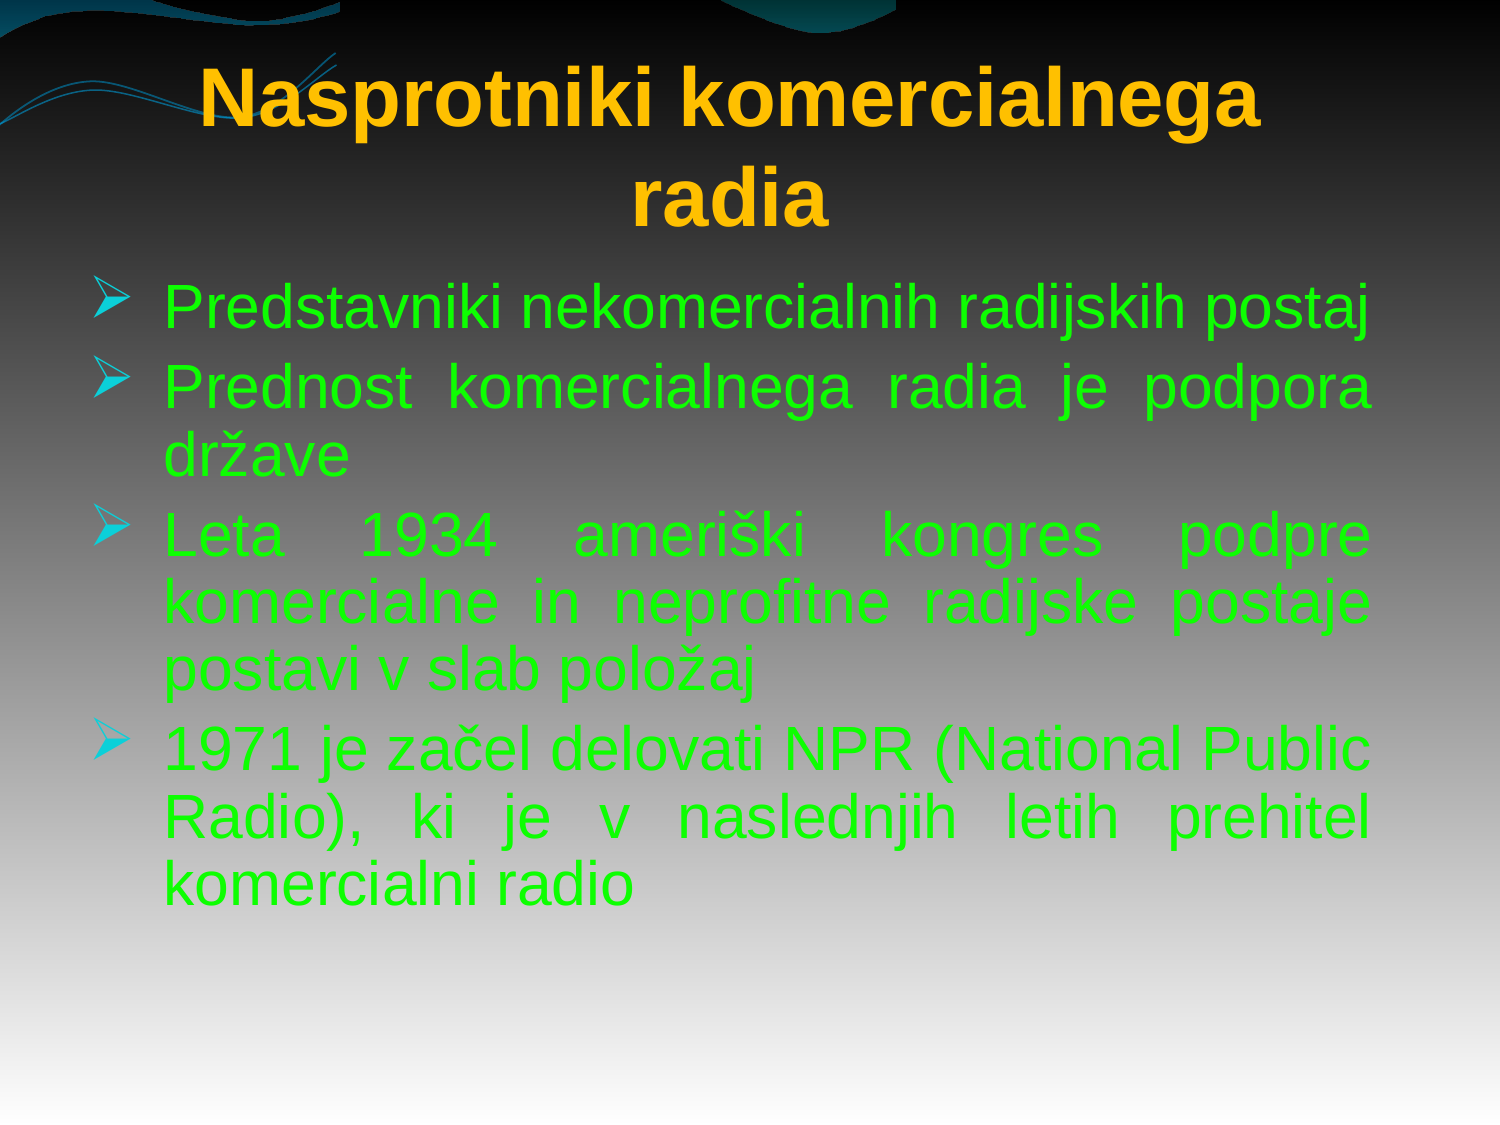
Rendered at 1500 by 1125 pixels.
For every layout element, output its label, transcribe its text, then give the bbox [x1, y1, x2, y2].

title Nasprotniki komercialnega radia [87, 42, 1376, 244]
subtitle Predstavniki nekomercialnih radijskih postaj Prednost komercialnega radia je podpora države Leta 1934 ameriški kongres podpre komercialne in neprofitne radijske postaje postavi v slab položaj 1971 je začel delovati NPR (National Public Radio), ki je v naslednjih letih prehitel komercialni radio [88, 267, 1377, 1059]
